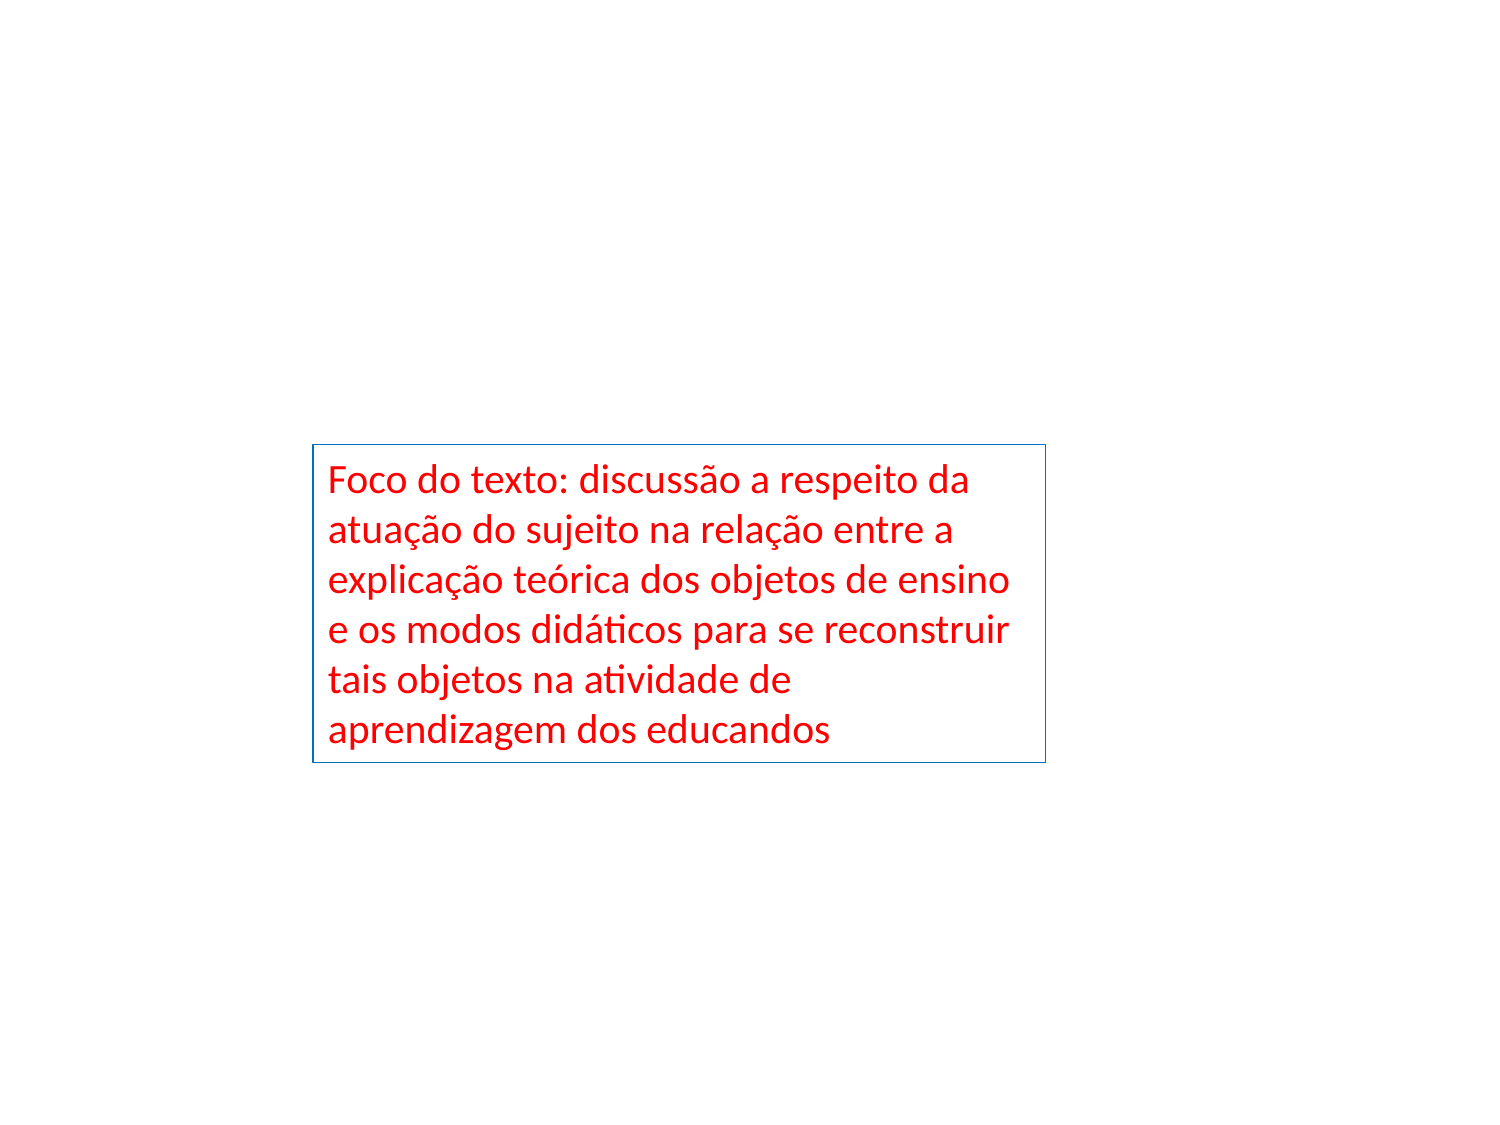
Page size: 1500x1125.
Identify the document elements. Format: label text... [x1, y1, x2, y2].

text_box Foco do texto: discussão a respeito da atuação do sujeito na relação entre a explicação teórica dos objetos de ensino e os modos didáticos para se reconstruir tais objetos na atividade de aprendizagem dos educandos [312, 444, 1046, 763]
